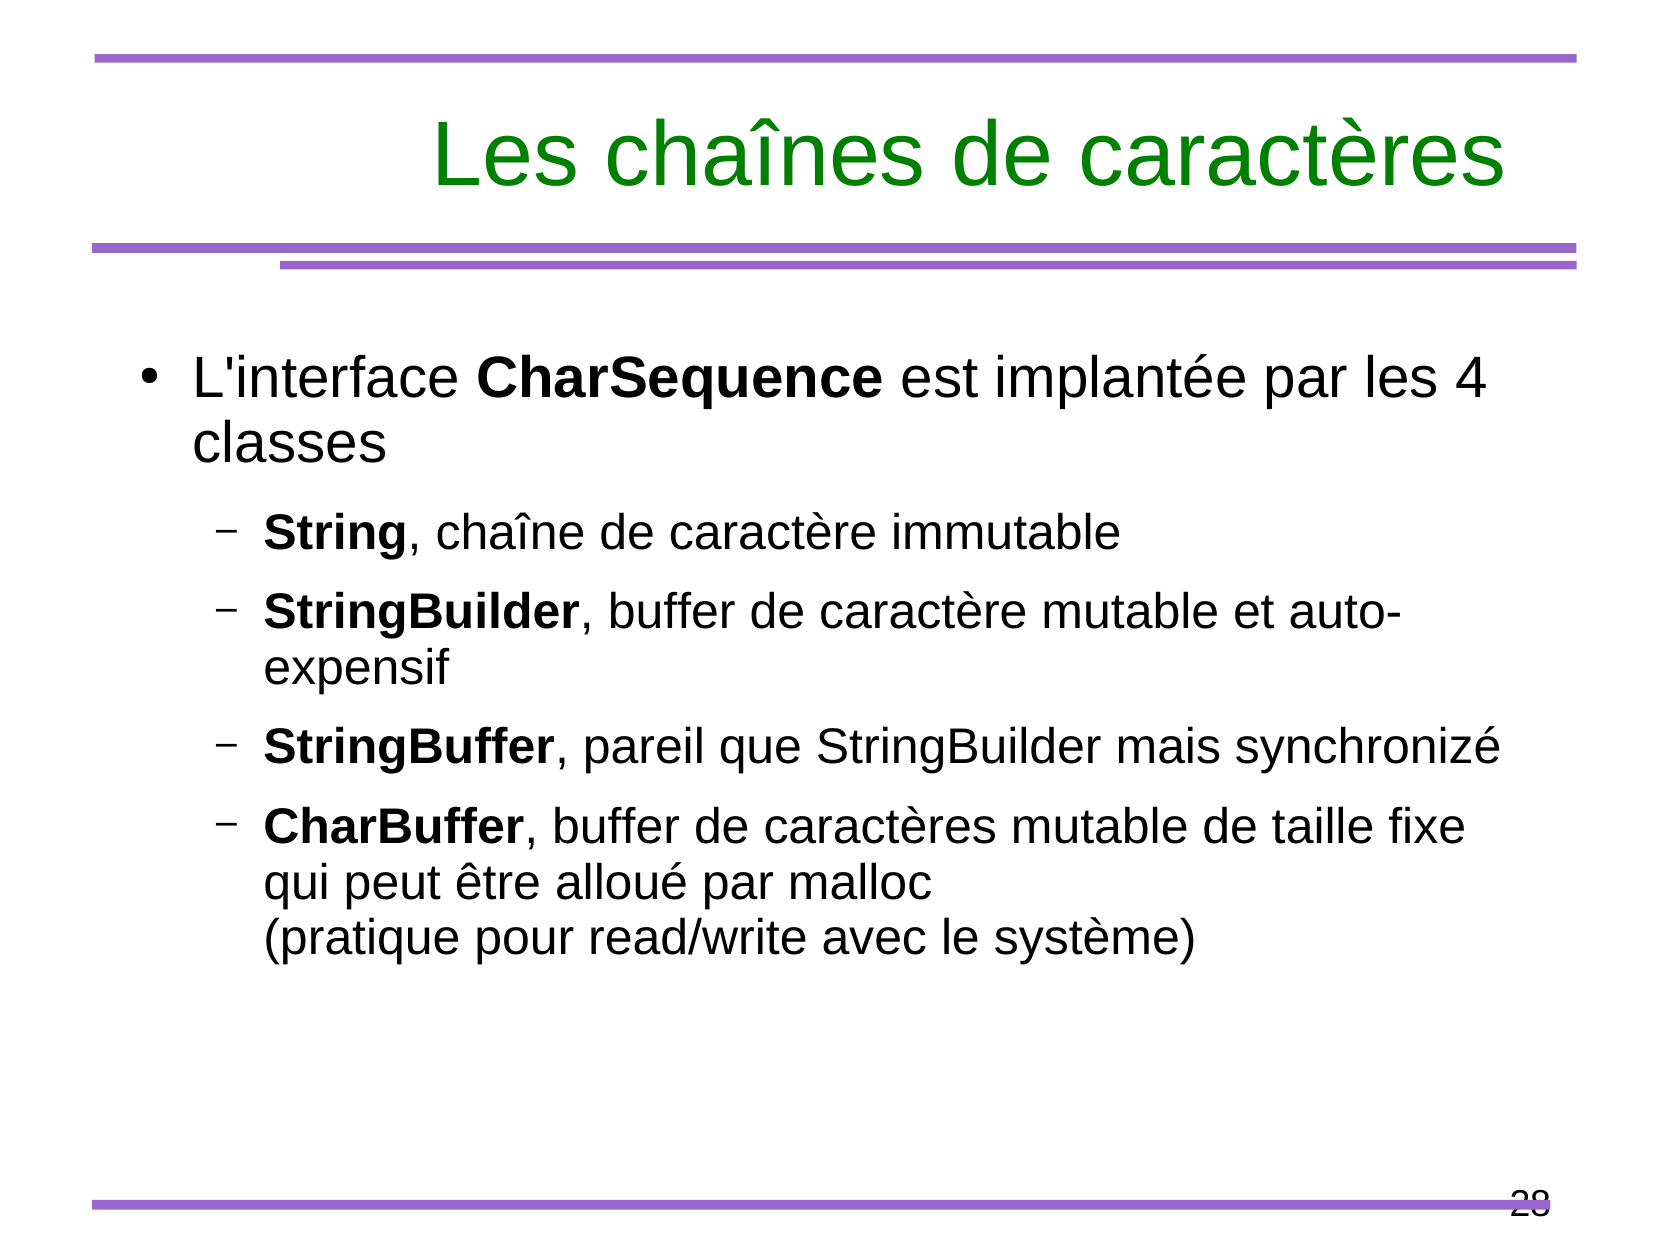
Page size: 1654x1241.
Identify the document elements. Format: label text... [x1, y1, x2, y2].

title Les chaînes de caractères [121, 49, 1534, 257]
list L'interface CharSequence est implantée par les 4 classes String, chaîne de caractère immutable StringBuilder, buffer de caractère mutable et auto-expensif StringBuffer, pareil que StringBuilder mais synchronizé CharBuffer, buffer de caractères mutable de taille fixe qui peut être alloué par malloc (pratique pour read/write avec le système) [121, 344, 1534, 1140]
